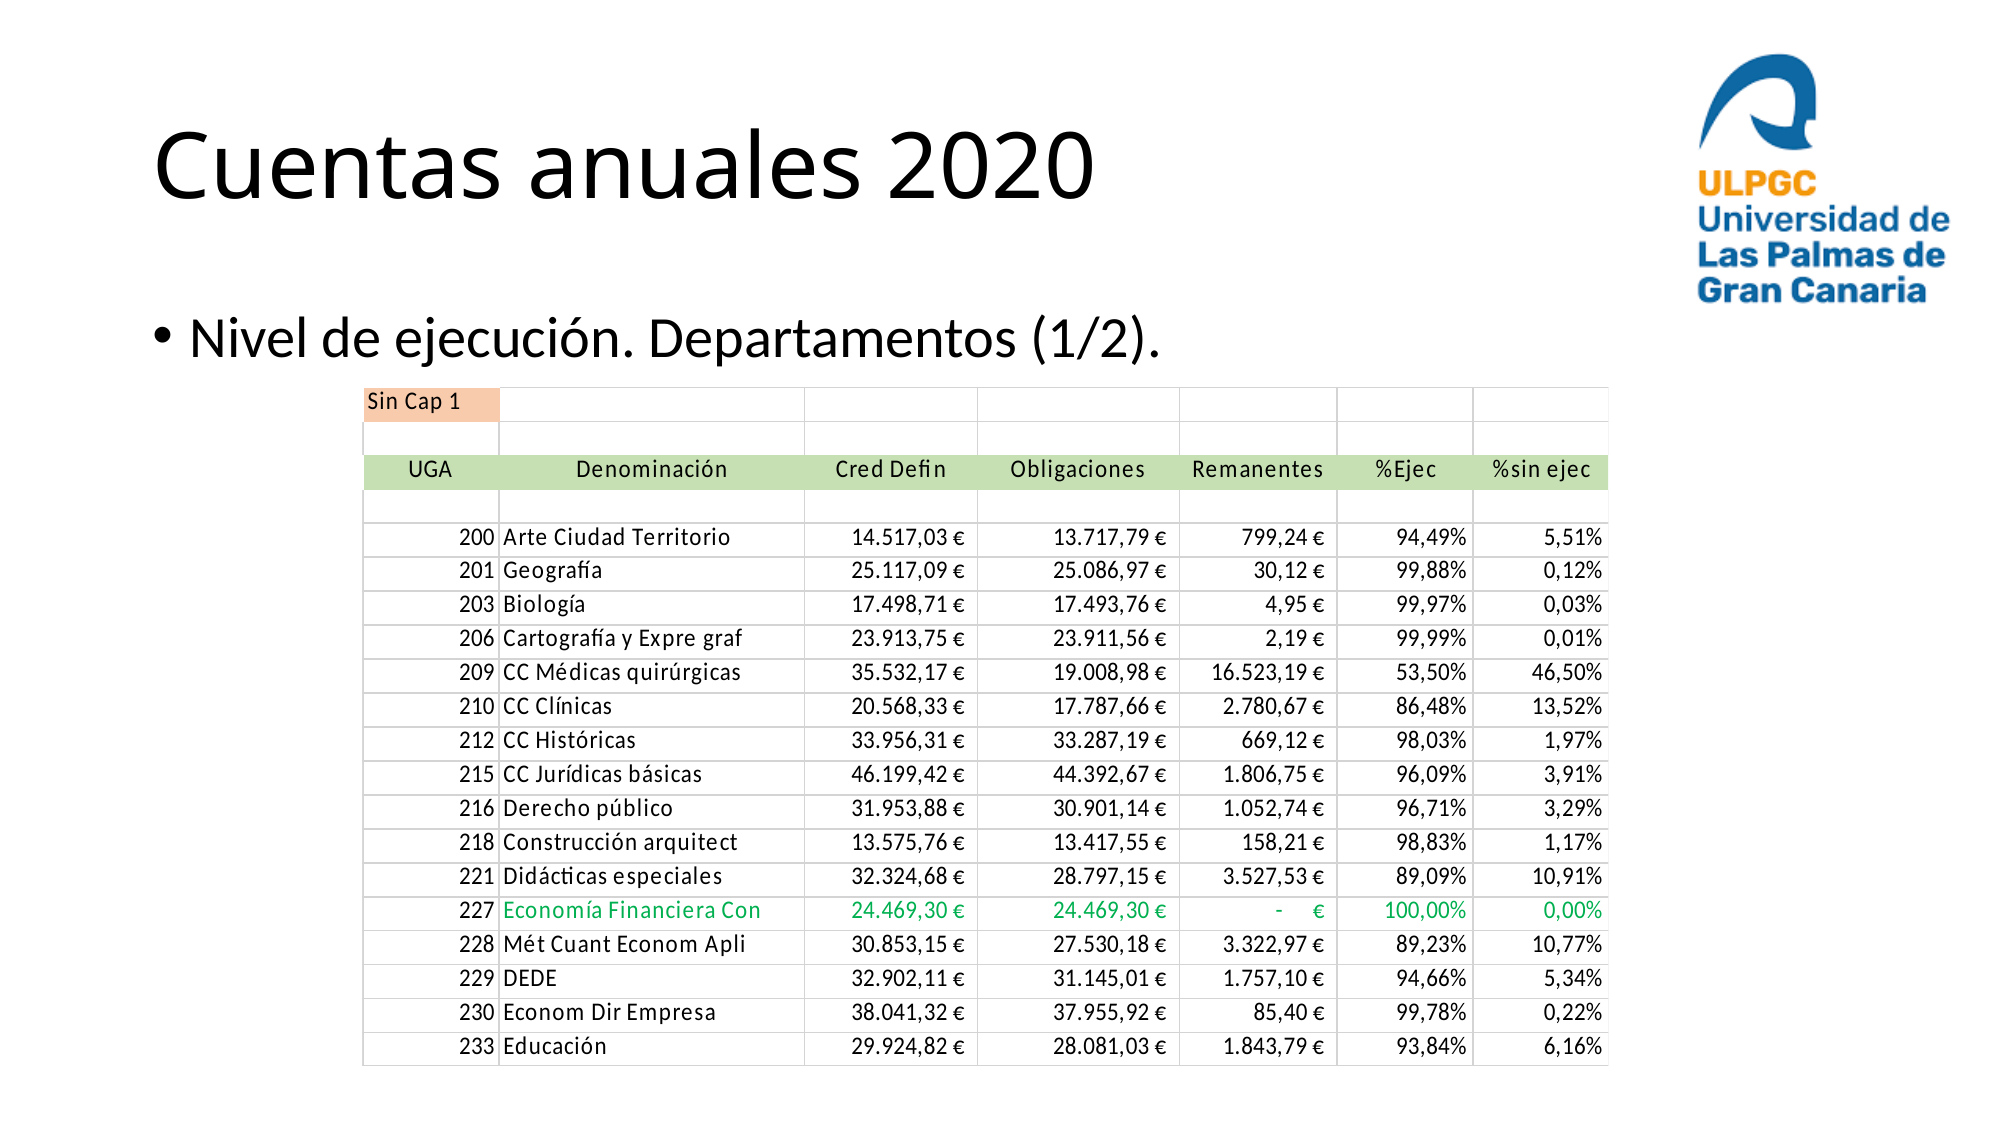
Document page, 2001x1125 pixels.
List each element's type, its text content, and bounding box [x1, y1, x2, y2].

chart [362, 386, 1610, 1068]
list Nivel de ejecución. Departamentos (1/2). [137, 299, 1863, 1014]
picture [1648, 4, 2000, 355]
title Cuentas anuales 2020 [137, 59, 1648, 278]
